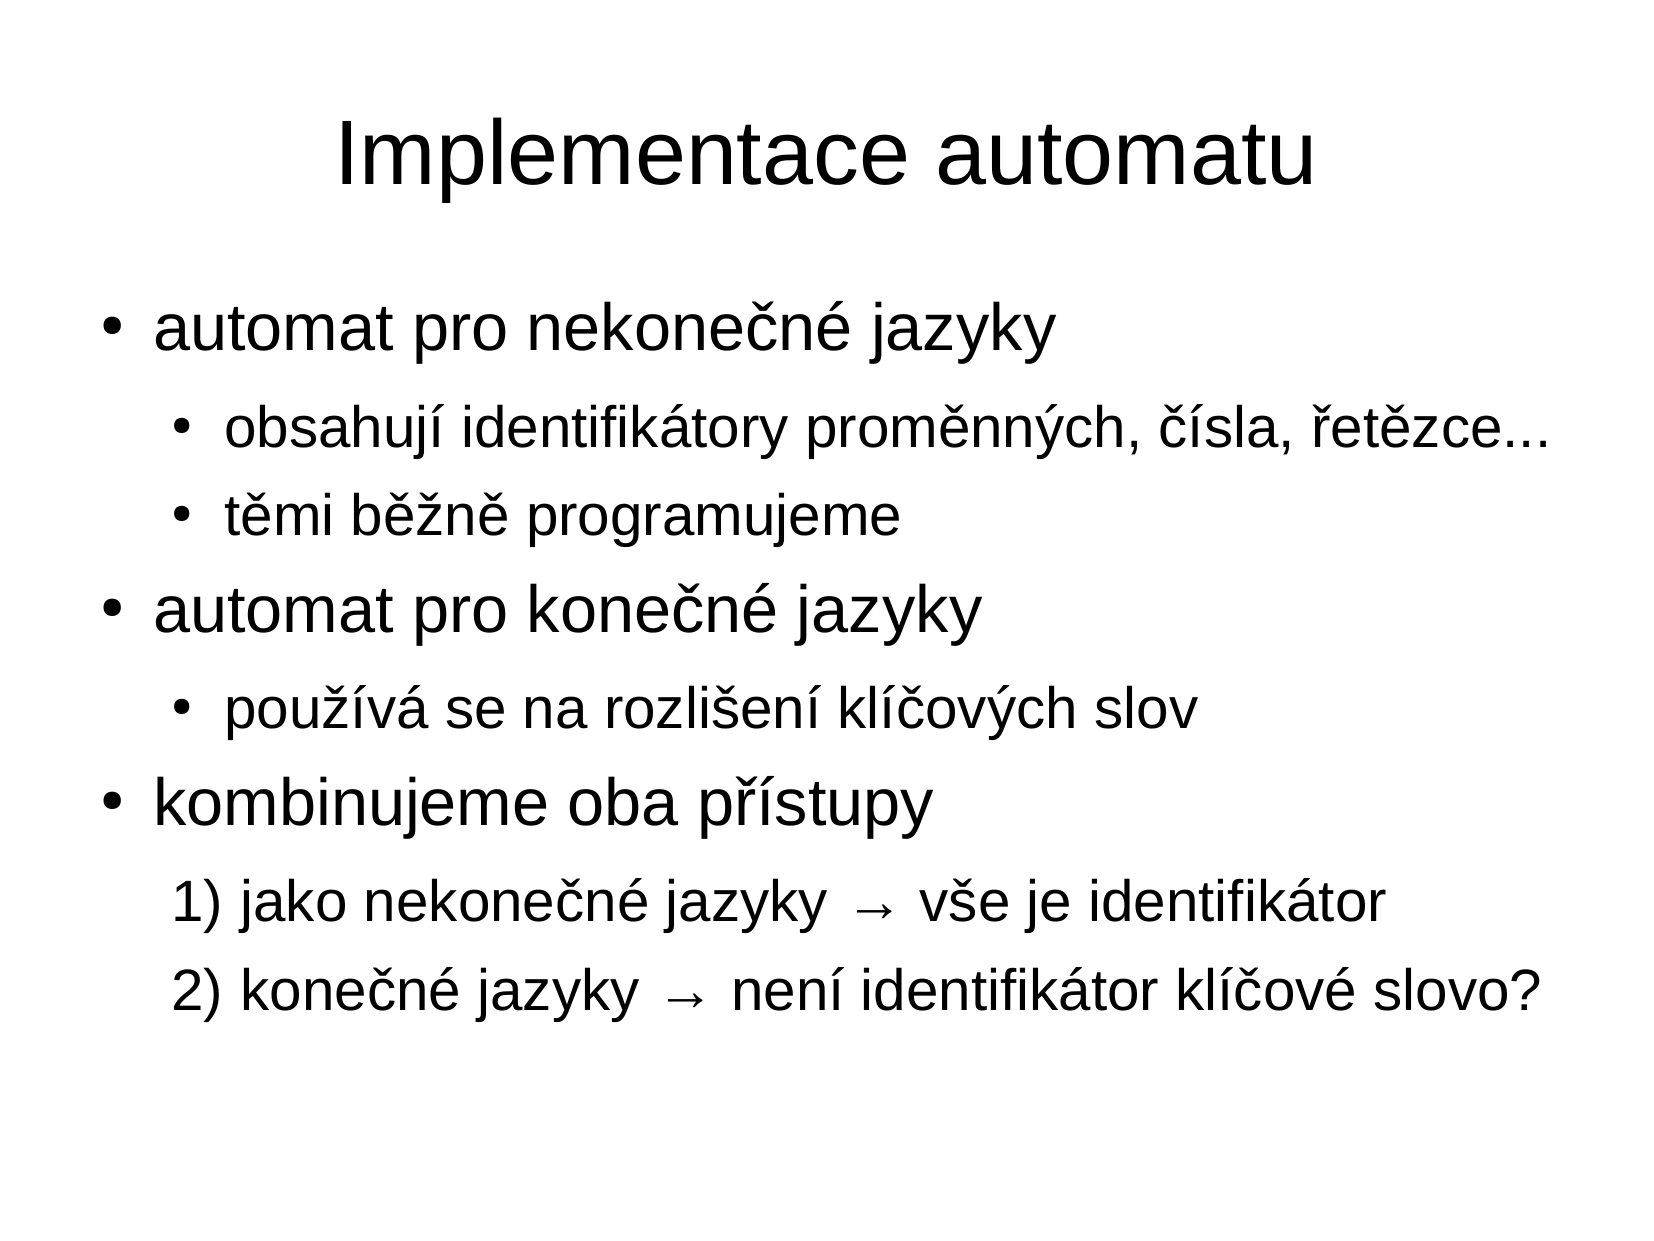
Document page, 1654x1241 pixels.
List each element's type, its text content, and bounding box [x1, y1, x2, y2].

list automat pro nekonečné jazyky obsahují identifikátory proměnných, čísla, řetězce... těmi běžně programujeme automat pro konečné jazyky používá se na rozlišení klíčových slov kombinujeme oba přístupy jako nekonečné jazyky → vše je identifikátor konečné jazyky → není identifikátor klíčové slovo? [82, 290, 1571, 1094]
title Implementace automatu [82, 56, 1571, 250]
